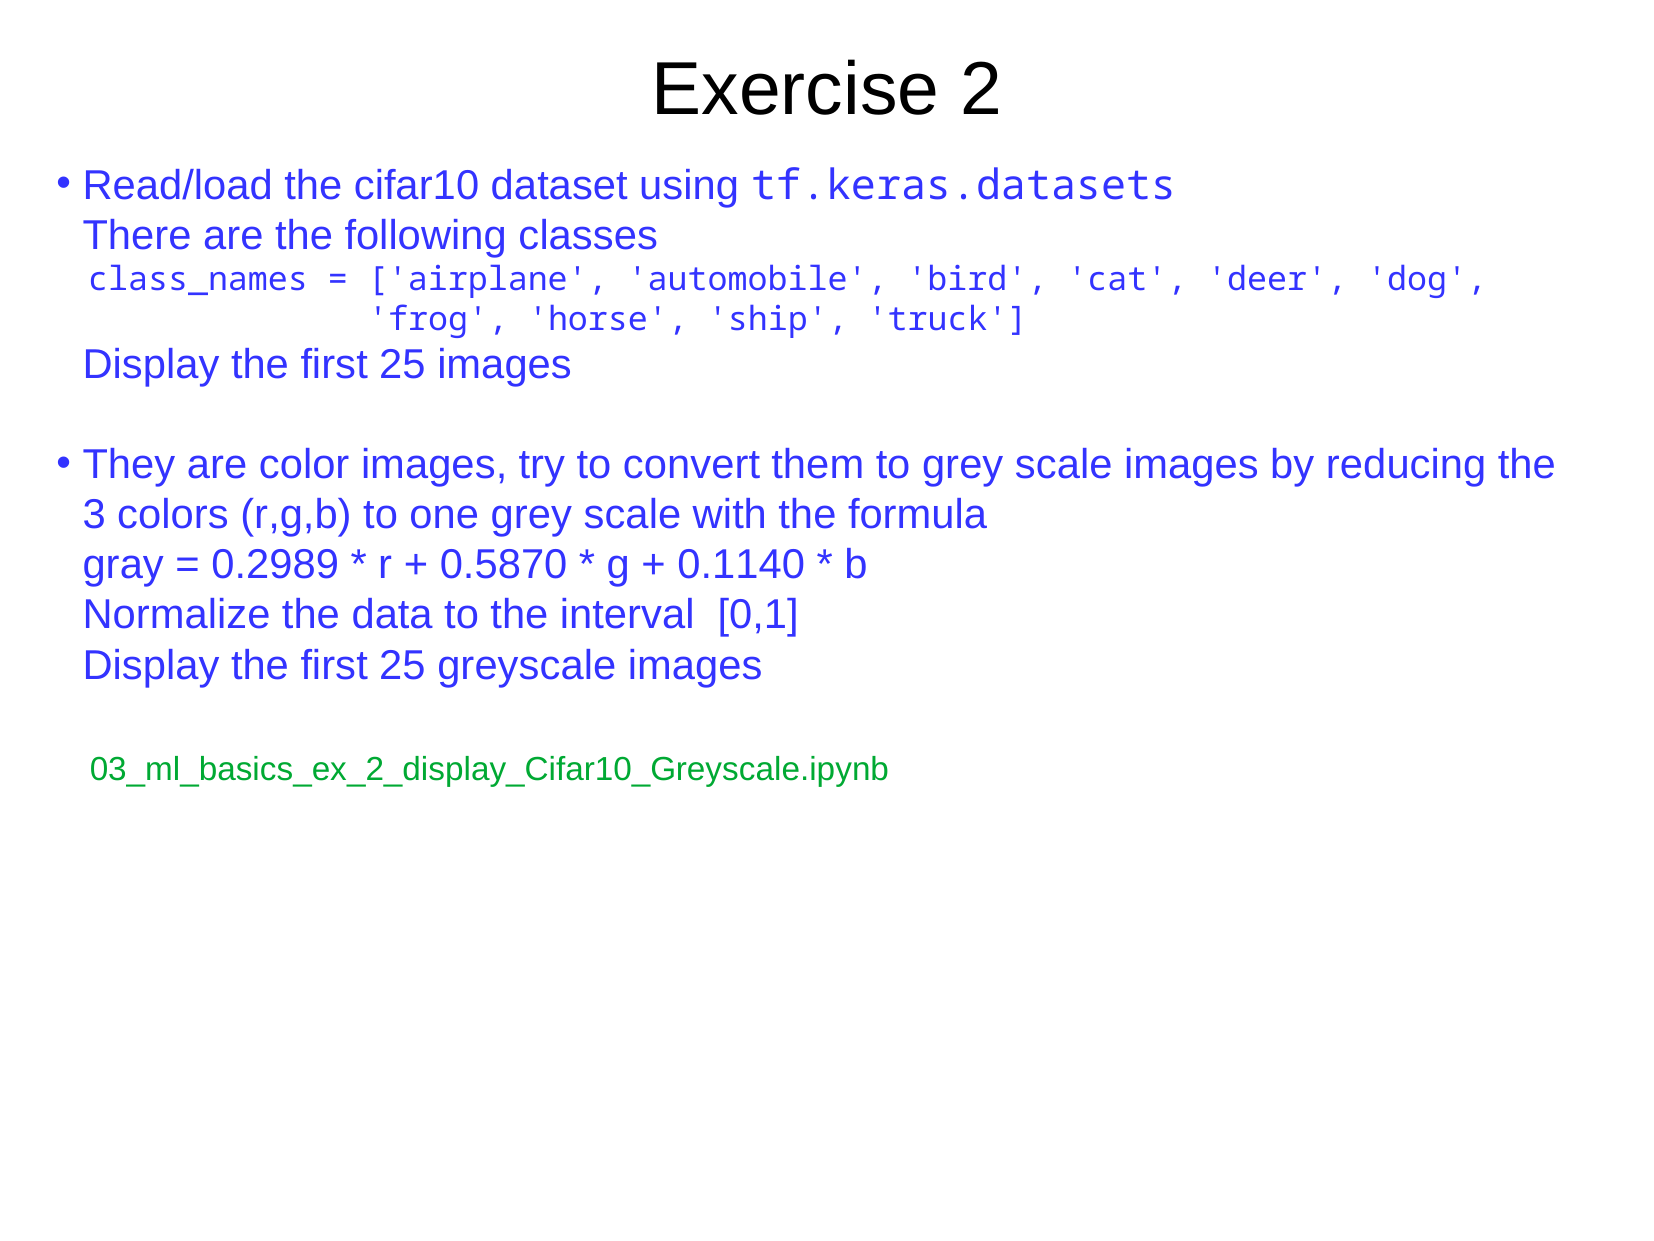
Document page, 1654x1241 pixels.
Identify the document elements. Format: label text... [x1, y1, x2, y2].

text_box 03_ml_basics_ex_2_display_Cifar10_Greyscale.ipynb [75, 743, 960, 796]
text_box Read/load the cifar10 dataset using tf.keras.datasets There are the following classes class_names = ['airplane', 'automobile', 'bird', 'cat', 'deer', 'dog', 'frog', 'horse', 'ship', 'truck'] Display the first 25 images They are color images, try to convert them to grey scale images by reducing the 3 colors (r,g,b) to one grey scale with the formula gray = 0.2989 * r + 0.5870 * g + 0.1140 * b Normalize the data to the interval [0,1] Display the first 25 greyscale images [41, 150, 1654, 1241]
title Exercise 2 [151, 0, 1502, 150]
